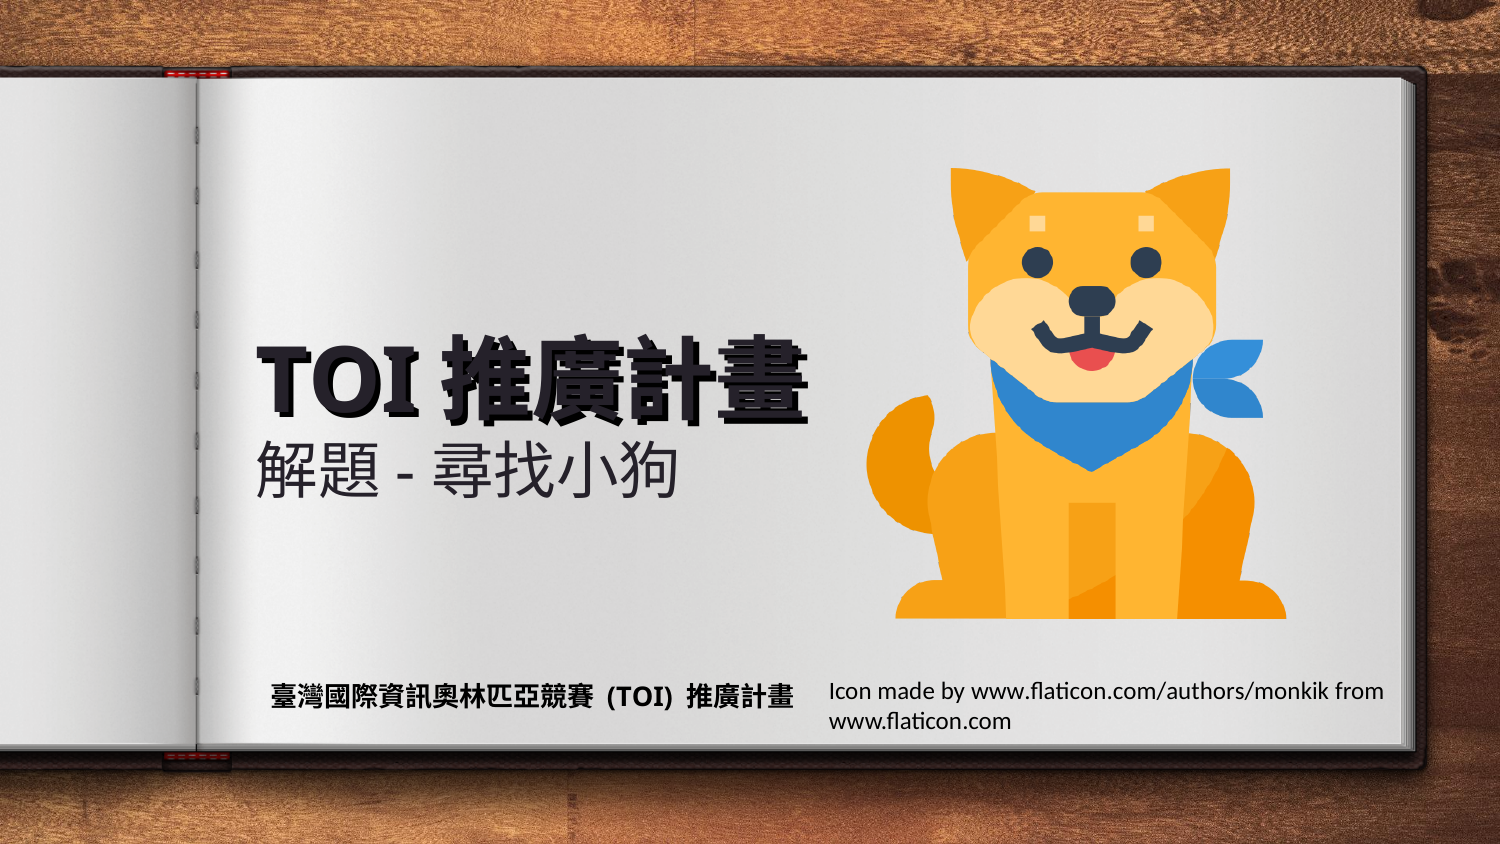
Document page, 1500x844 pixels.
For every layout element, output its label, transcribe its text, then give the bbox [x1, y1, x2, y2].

text_box Icon made by www.flaticon.com/authors/monkik from www.flaticon.com [814, 667, 1427, 742]
title TOI推廣計畫 解題-尋找小狗 [240, 262, 850, 565]
picture [850, 169, 1301, 620]
